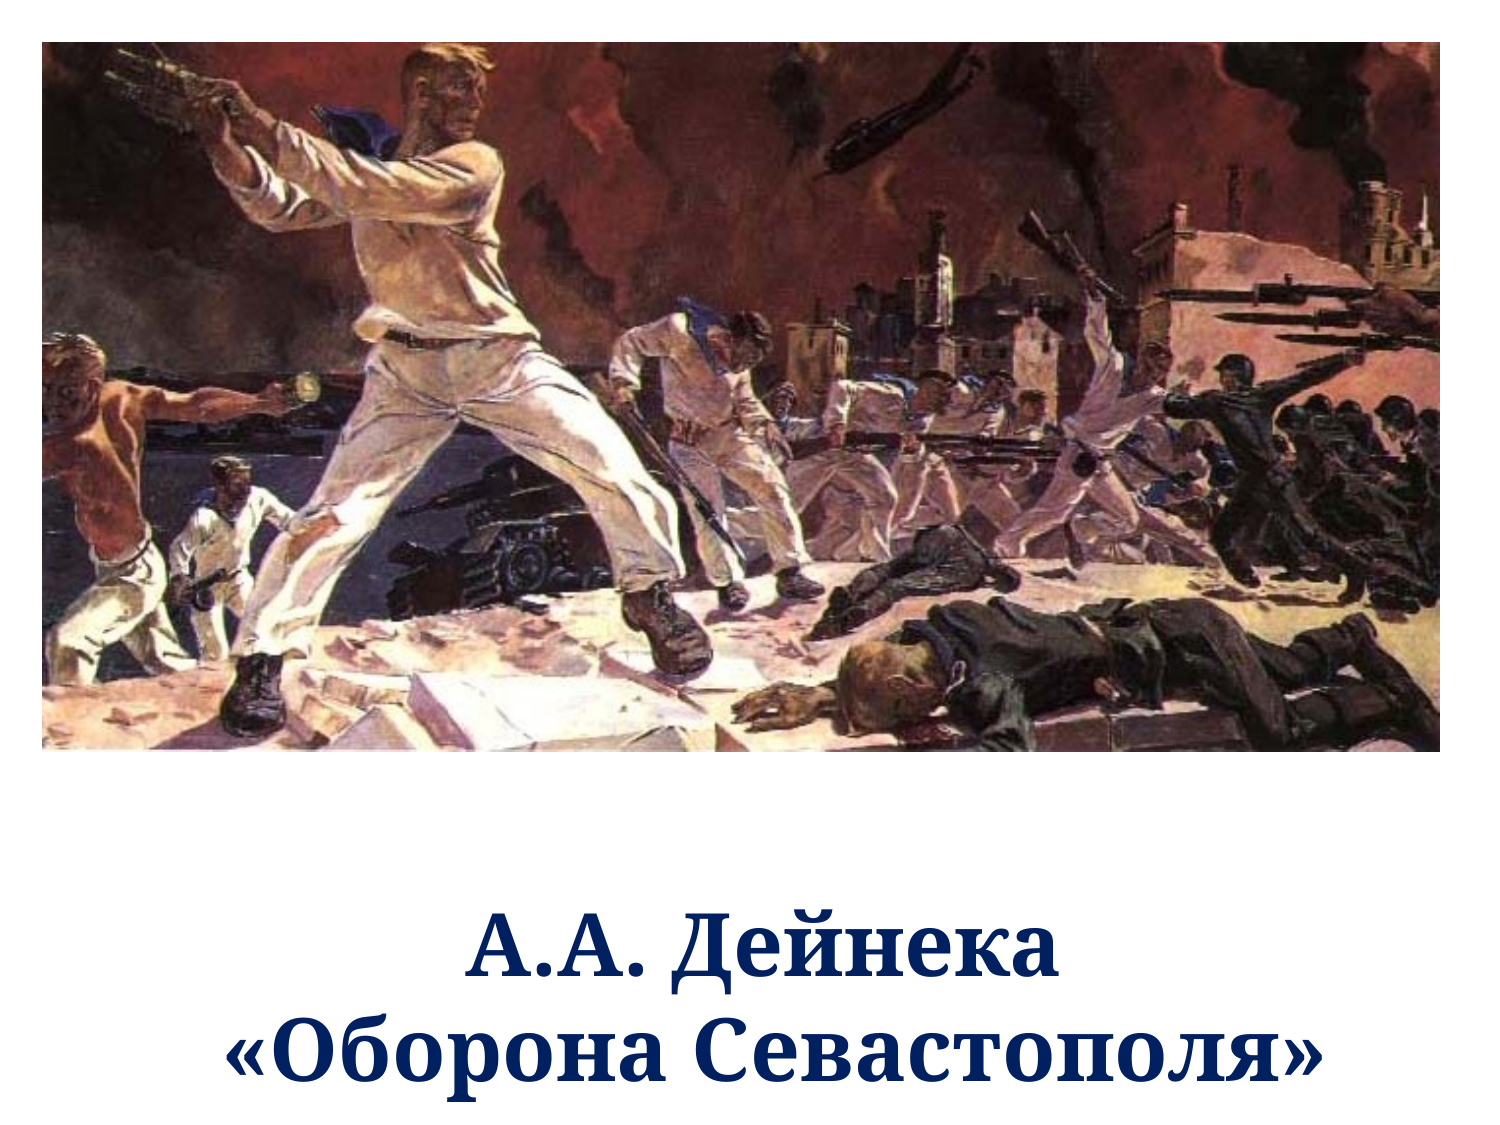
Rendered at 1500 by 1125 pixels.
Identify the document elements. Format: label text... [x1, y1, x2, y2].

picture [42, 42, 1441, 752]
title А.А. Дейнека «Оборона Севастополя» [100, 881, 1451, 1069]
